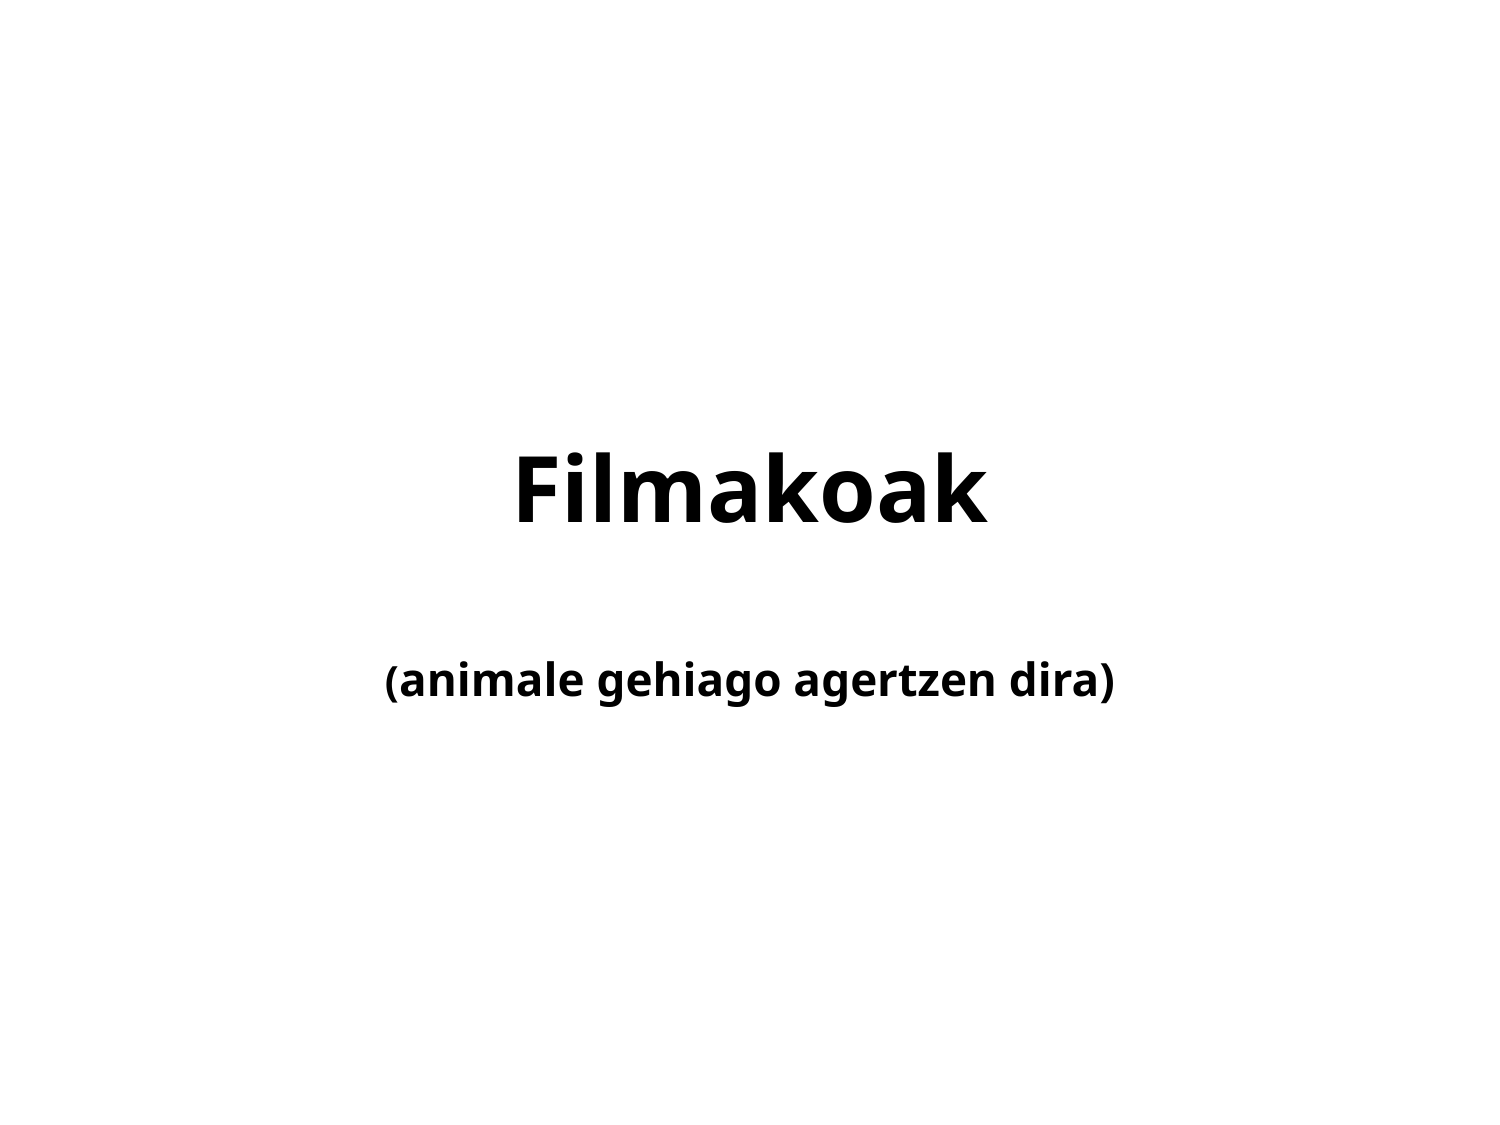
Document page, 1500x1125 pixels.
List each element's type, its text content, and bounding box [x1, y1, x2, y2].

title Filmakoak (animale gehiago agertzen dira) [112, 349, 1388, 787]
